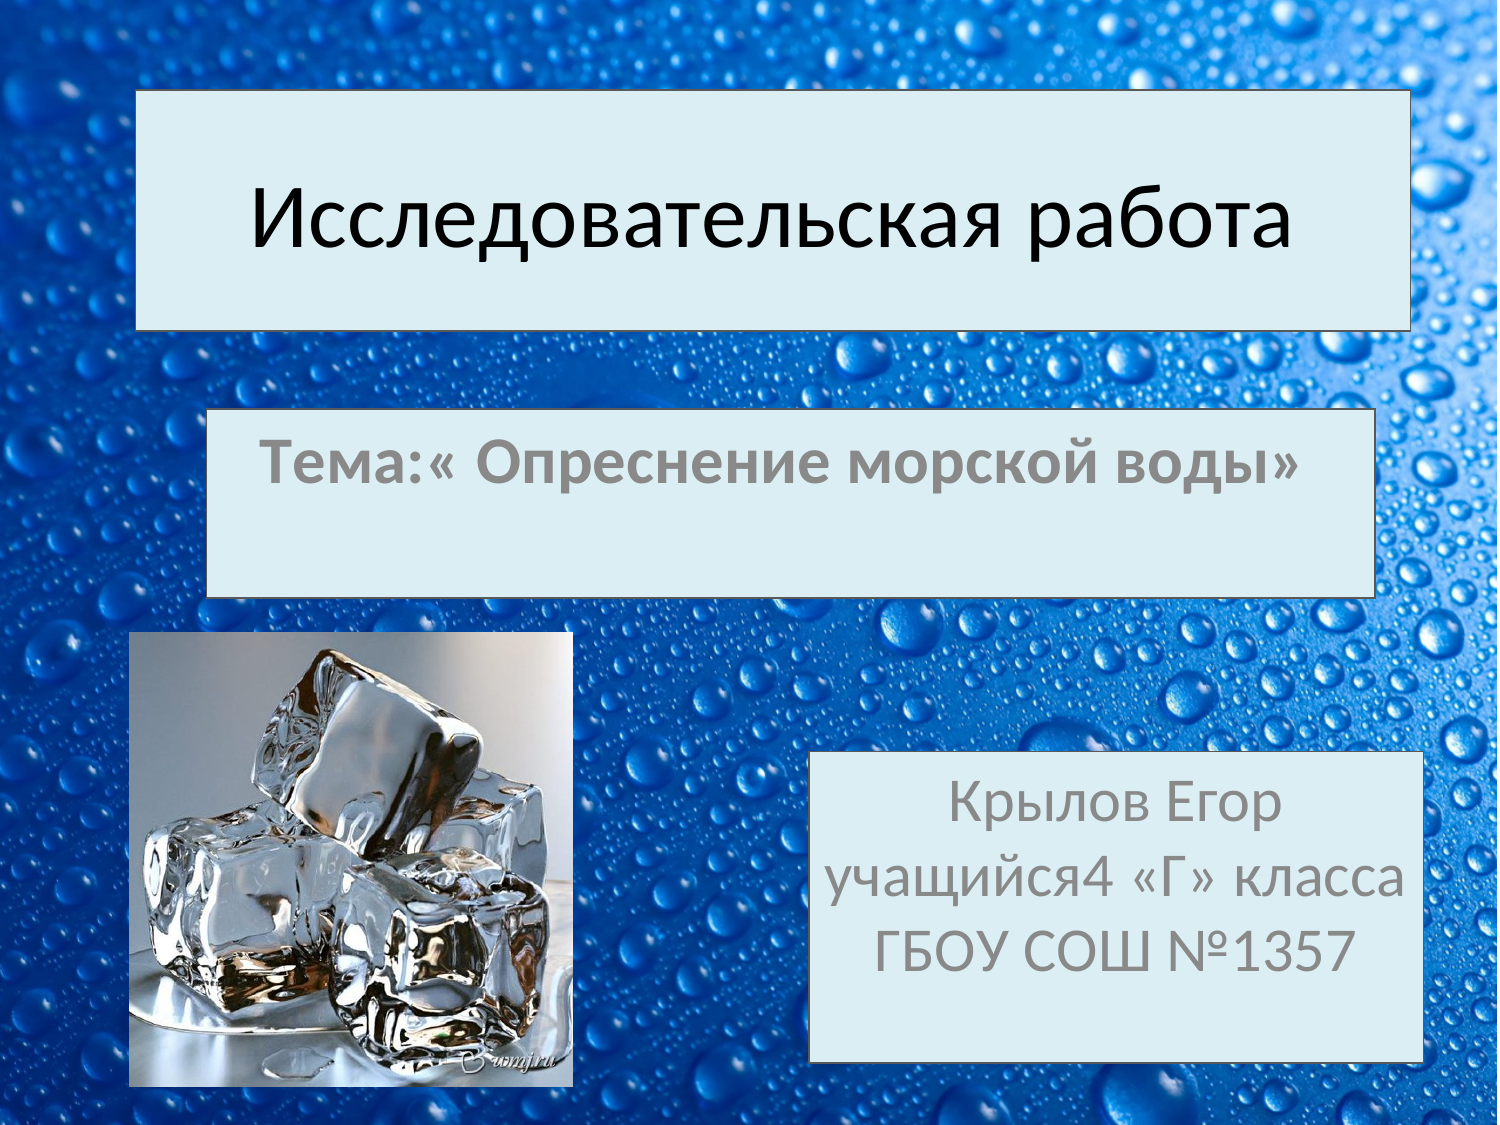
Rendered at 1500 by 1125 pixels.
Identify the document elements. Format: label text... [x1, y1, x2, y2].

picture [0, 0, 1497, 1125]
text_box Крылов Егор учащийся4 «Г» класса ГБОУ СОШ №1357 [809, 751, 1424, 1064]
text_box Тема:« Опреснение морской воды» [206, 408, 1375, 598]
text_box Исследовательская работа [135, 90, 1411, 332]
